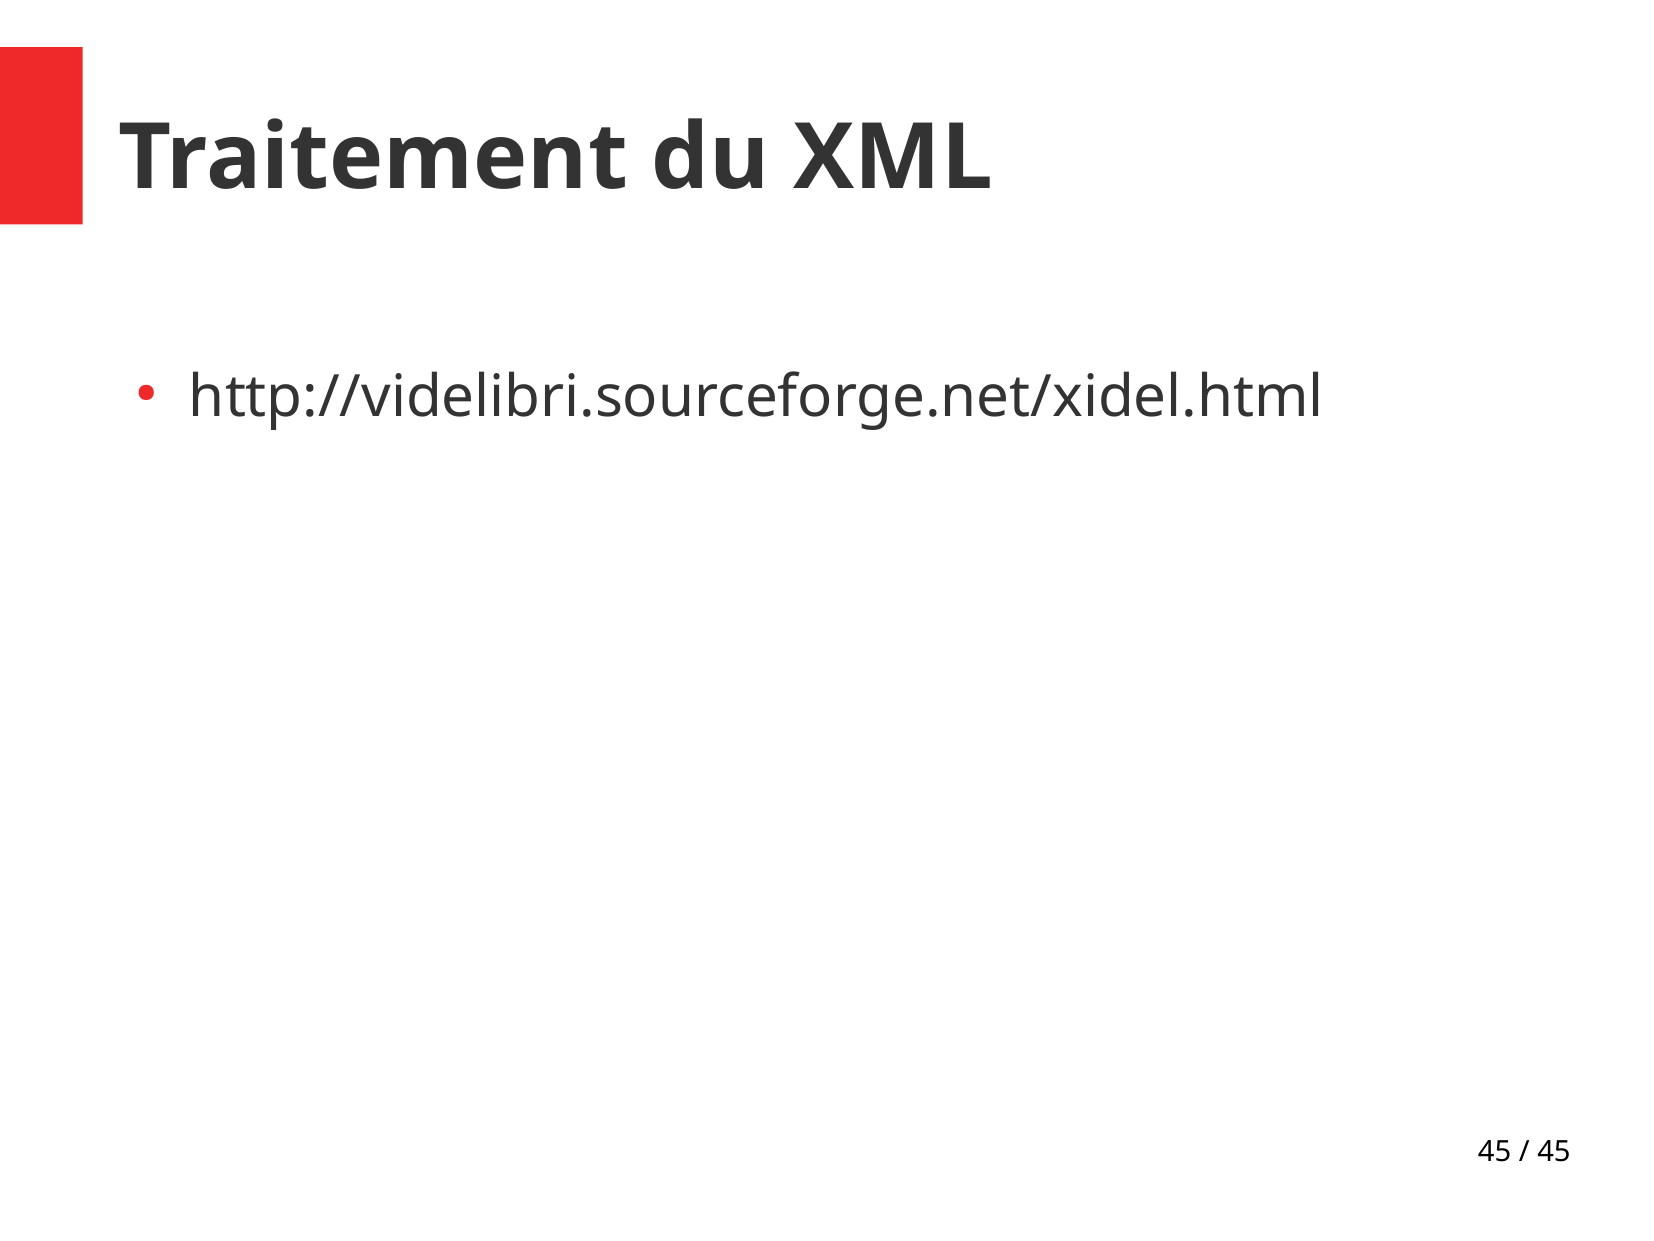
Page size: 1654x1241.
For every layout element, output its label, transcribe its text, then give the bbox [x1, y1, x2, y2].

list http://videlibri.sourceforge.net/xidel.html [118, 354, 1536, 1074]
title Traitement du XML [118, 49, 1571, 257]
